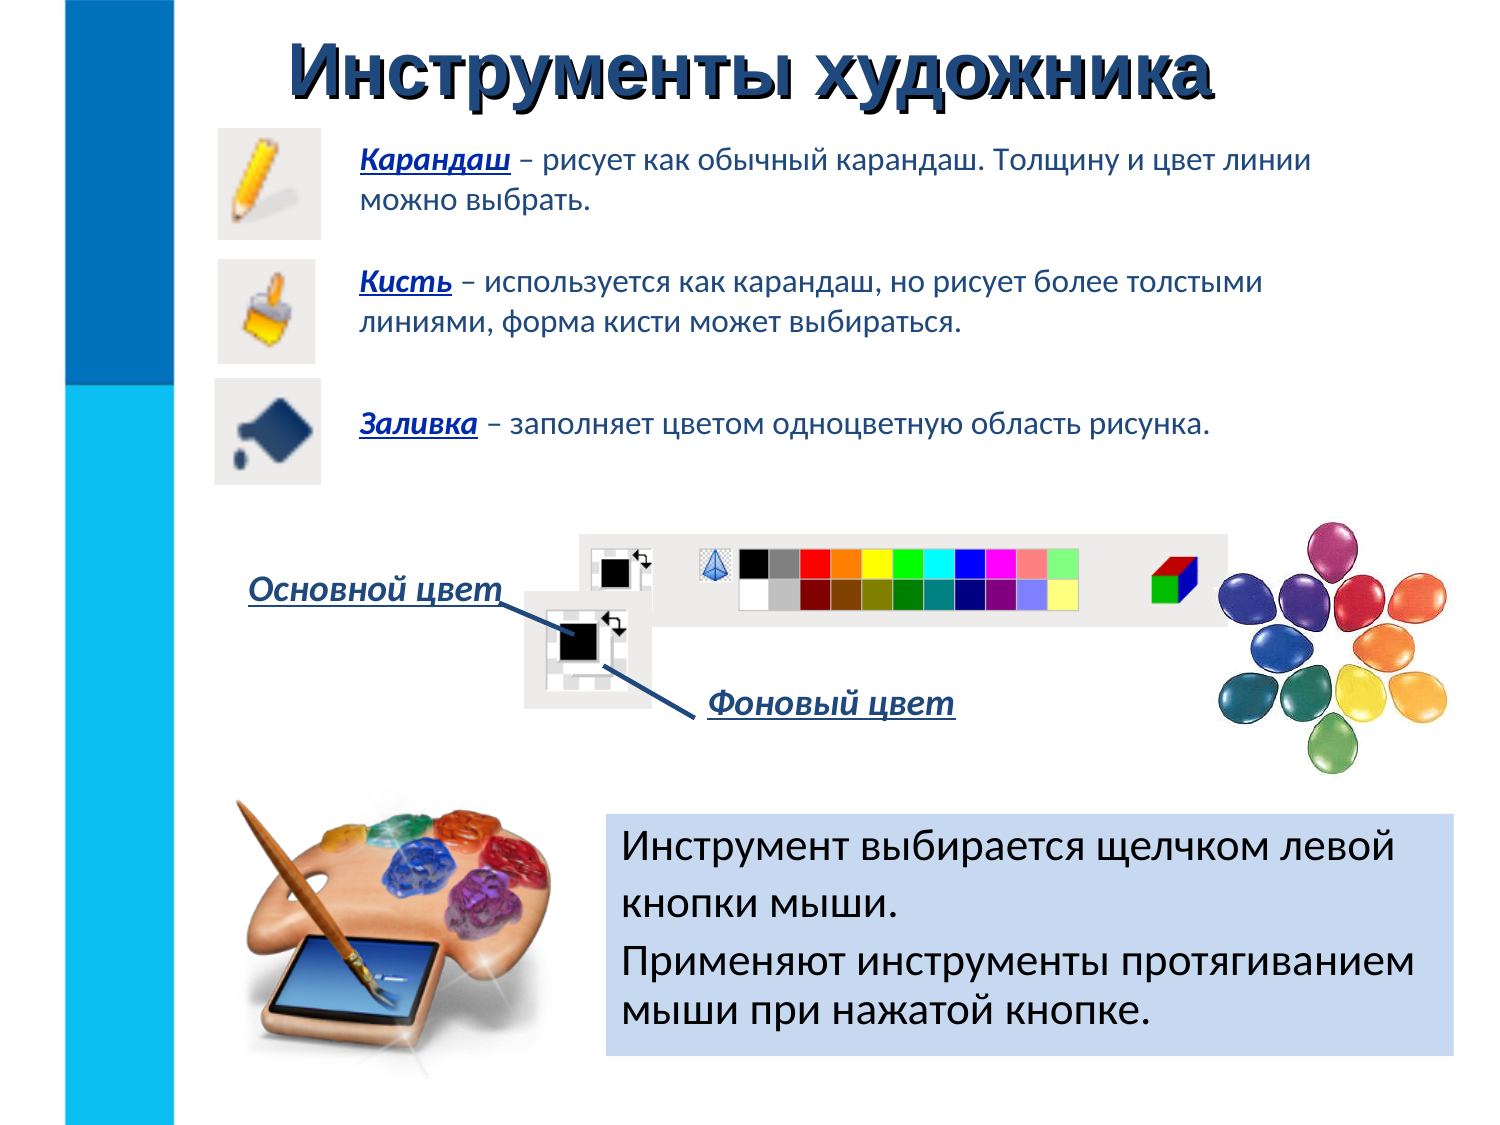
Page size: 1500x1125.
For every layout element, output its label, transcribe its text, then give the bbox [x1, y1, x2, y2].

text_box Основной цвет [222, 556, 530, 618]
text_box Карандаш – рисует как обычный карандаш. Толщину и цвет линии можно выбрать. [344, 129, 1341, 225]
picture [0, 0, 1500, 1125]
text_box Кисть – используется как карандаш, но рисует более толстыми линиями, форма кисти может выбираться. [344, 251, 1288, 347]
list Инструмент выбирается щелчком левой кнопки мыши. Применяют инструменты протягиванием мыши при нажатой кнопке. [606, 813, 1454, 1057]
title Инструменты художника [75, 0, 1426, 132]
text_box Фоновый цвет [677, 670, 986, 731]
text_box Заливка – заполняет цветом одноцветную область рисунка. [344, 393, 1288, 449]
